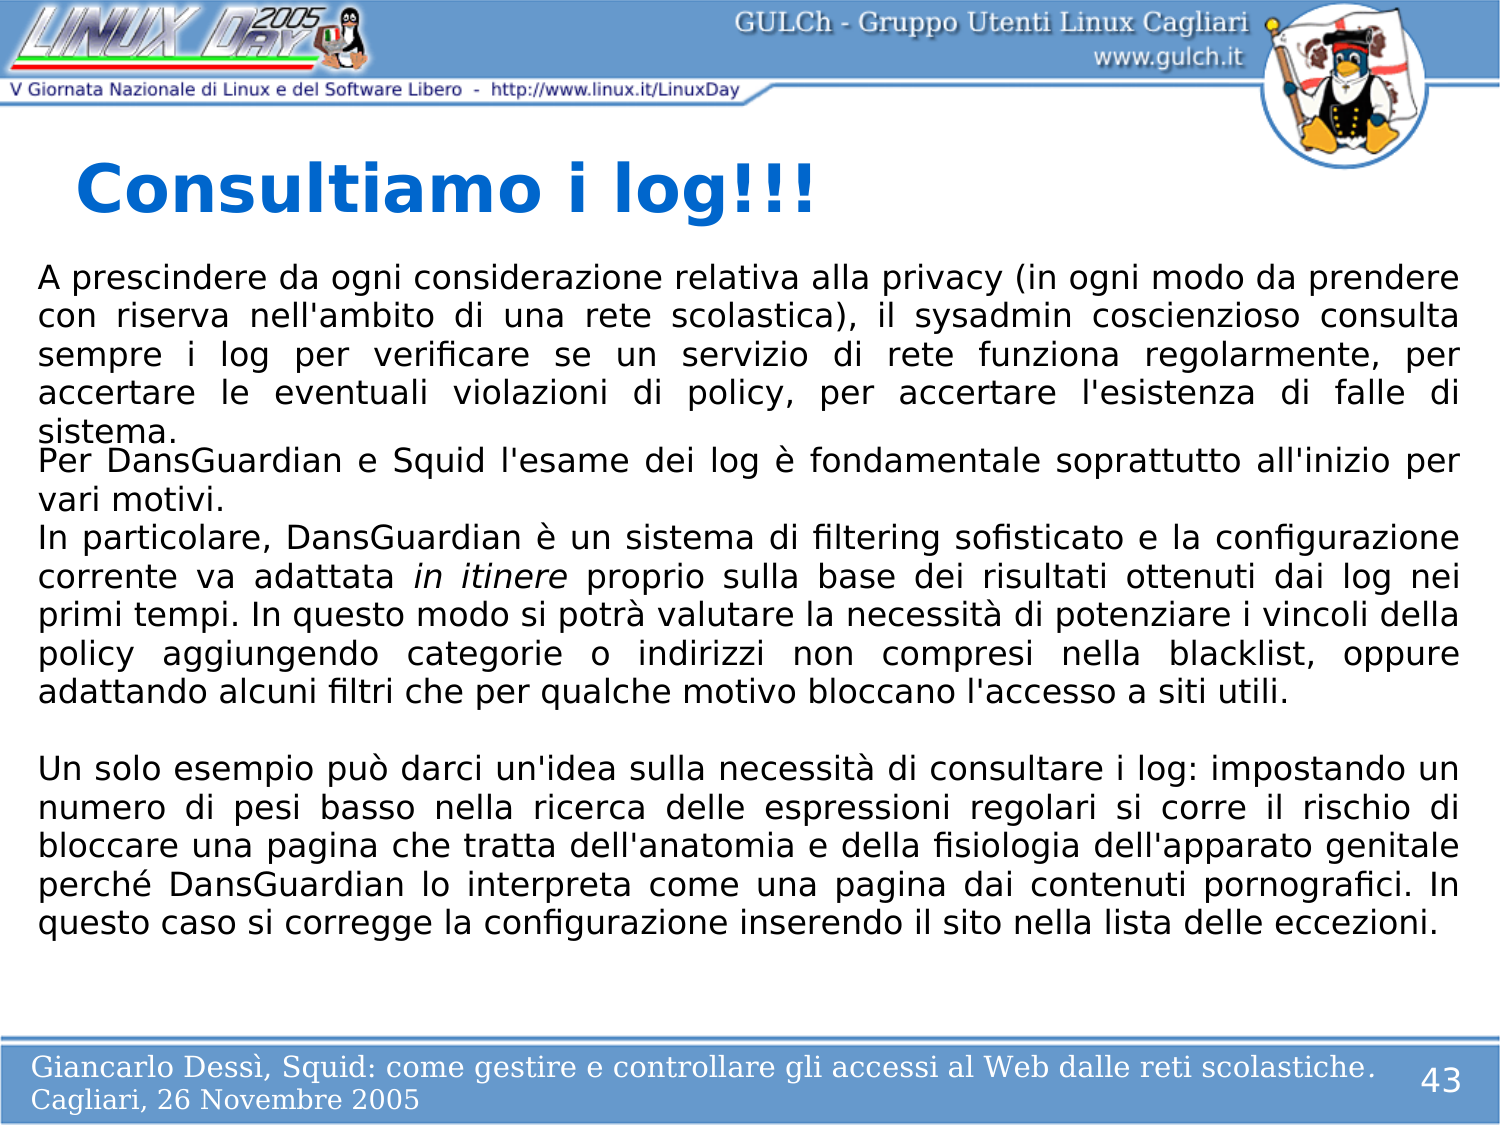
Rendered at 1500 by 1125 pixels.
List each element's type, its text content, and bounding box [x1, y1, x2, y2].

text_box A prescindere da ogni considerazione relativa alla privacy (in ogni modo da prendere con riserva nell'ambito di una rete scolastica), il sysadmin coscienzioso consulta sempre i log per verificare se un servizio di rete funziona regolarmente, per accertare le eventuali violazioni di policy, per accertare l'esistenza di falle di sistema. [37, 258, 1463, 413]
picture [0, 0, 1500, 1125]
text_box Consultiamo i log!!! [75, 150, 820, 229]
text_box Per DansGuardian e Squid l'esame dei log è fondamentale soprattutto all'inizio per vari motivi. In particolare, DansGuardian è un sistema di filtering sofisticato e la configurazione corrente va adattata in itinere proprio sulla base dei risultati ottenuti dai log nei primi tempi. In questo modo si potrà valutare la necessità di potenziare i vincoli della policy aggiungendo categorie o indirizzi non compresi nella blacklist, oppure adattando alcuni filtri che per qualche motivo bloccano l'accesso a siti utili. Un solo esempio può darci un'idea sulla necessità di consultare i log: impostando un numero di pesi basso nella ricerca delle espressioni regolari si corre il rischio di bloccare una pagina che tratta dell'anatomia e della fisiologia dell'apparato genitale perché DansGuardian lo interpreta come una pagina dai contenuti pornografici. In questo caso si corregge la configurazione inserendo il sito nella lista delle eccezioni. [37, 441, 1463, 943]
